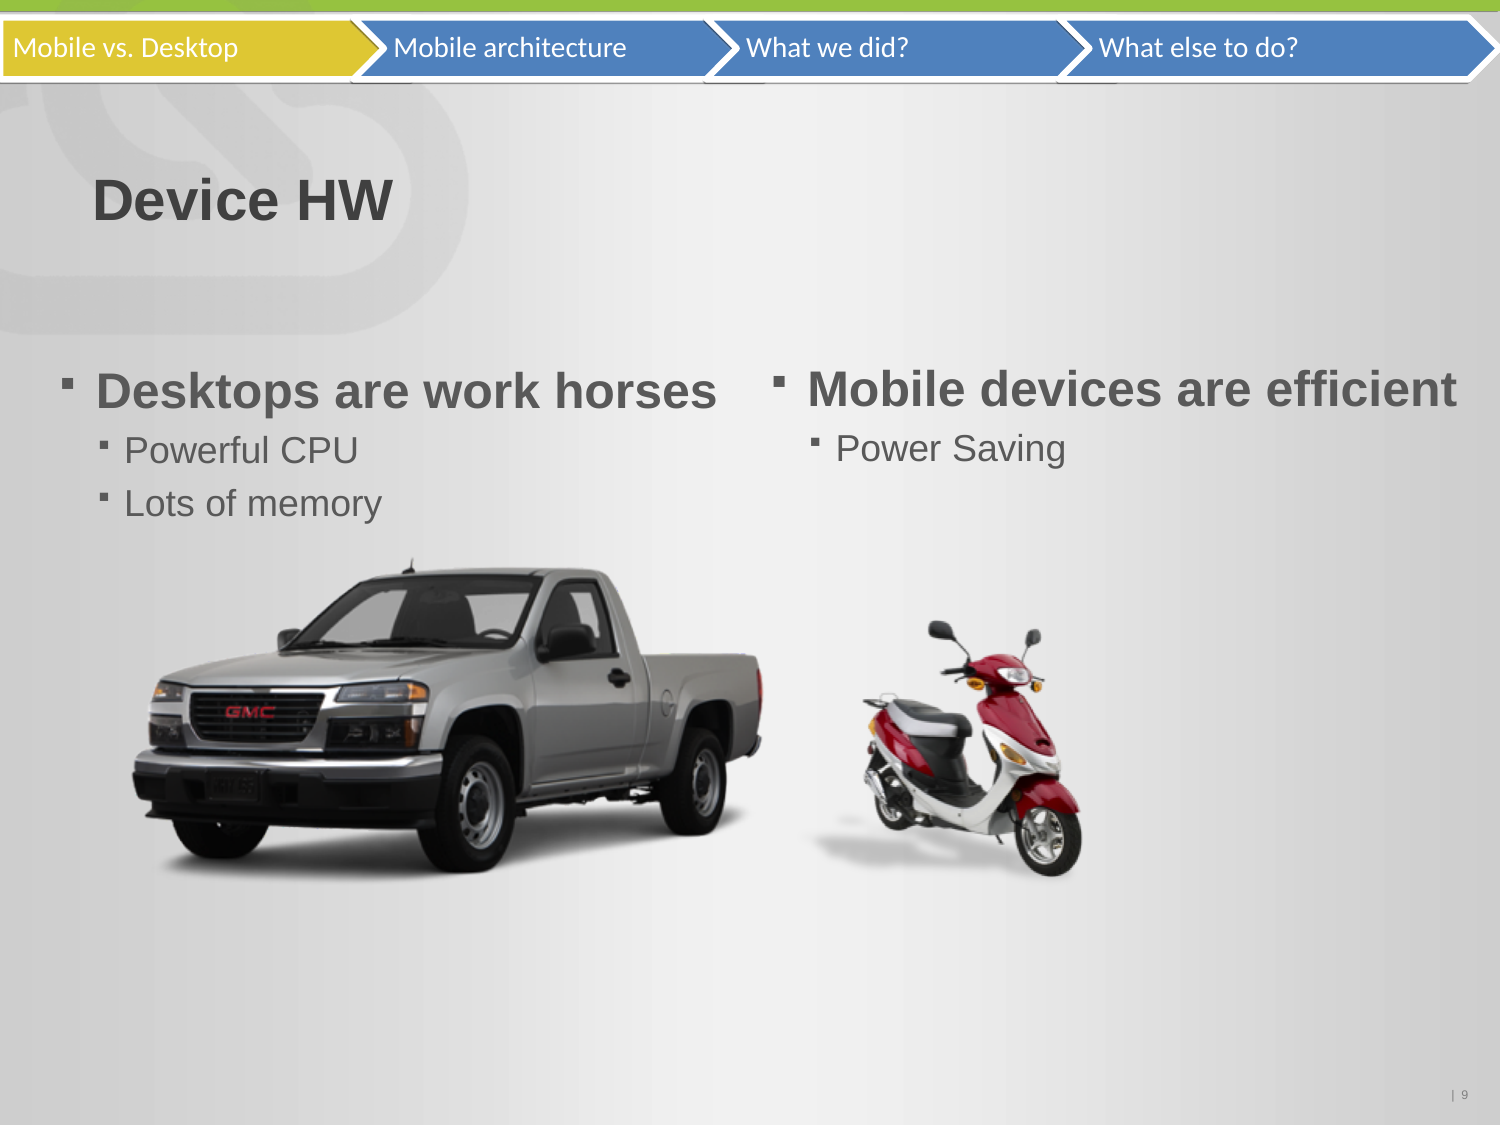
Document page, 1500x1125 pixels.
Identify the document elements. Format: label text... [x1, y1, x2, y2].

text_box Mobile vs. Desktop [0, 17, 383, 80]
picture [0, 49, 1500, 1125]
text_box Mobile architecture [353, 17, 736, 80]
list Desktops are work horses Powerful CPU Lots of memory [44, 351, 755, 679]
text_box What else to do? [1058, 17, 1500, 80]
text_box Mobile devices are efficient Power Saving [755, 349, 1483, 677]
list Device HW [77, 154, 1386, 309]
text_box What we did? [705, 17, 1088, 80]
picture [0, 0, 1500, 47]
